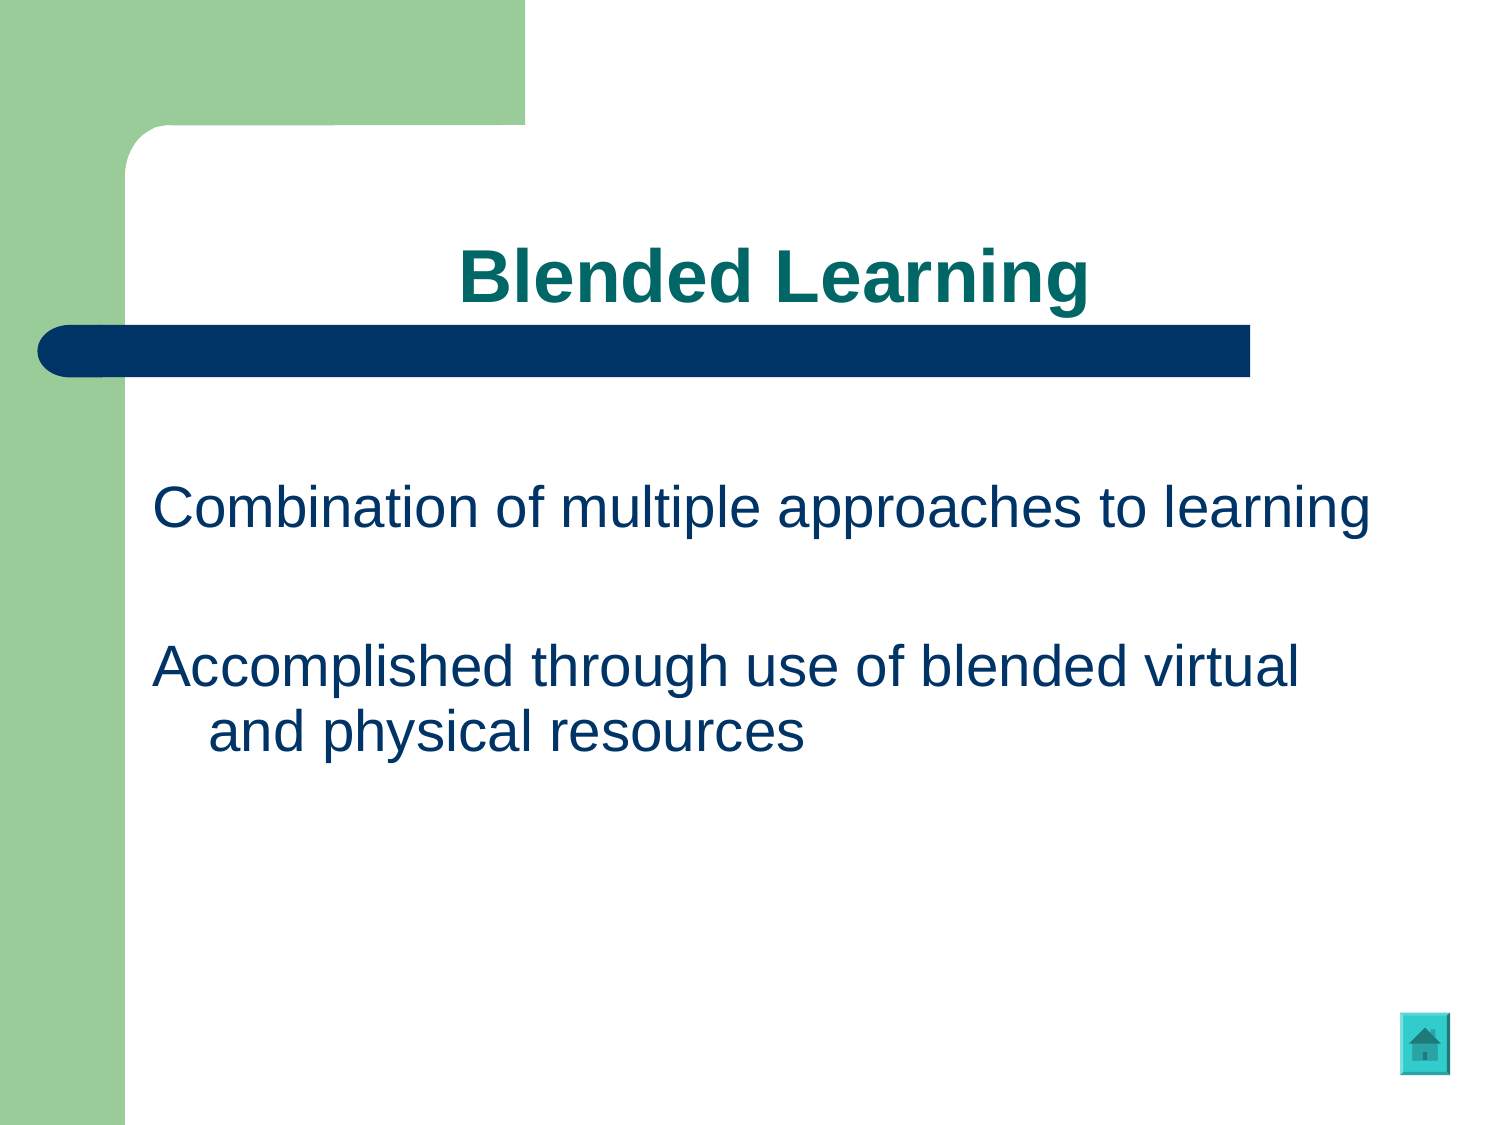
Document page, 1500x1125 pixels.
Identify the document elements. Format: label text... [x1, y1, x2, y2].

list Combination of multiple approaches to learning Accomplished through use of blended virtual and physical resources [137, 387, 1400, 999]
text_box [1401, 1012, 1451, 1076]
title Blended Learning [136, 161, 1414, 326]
